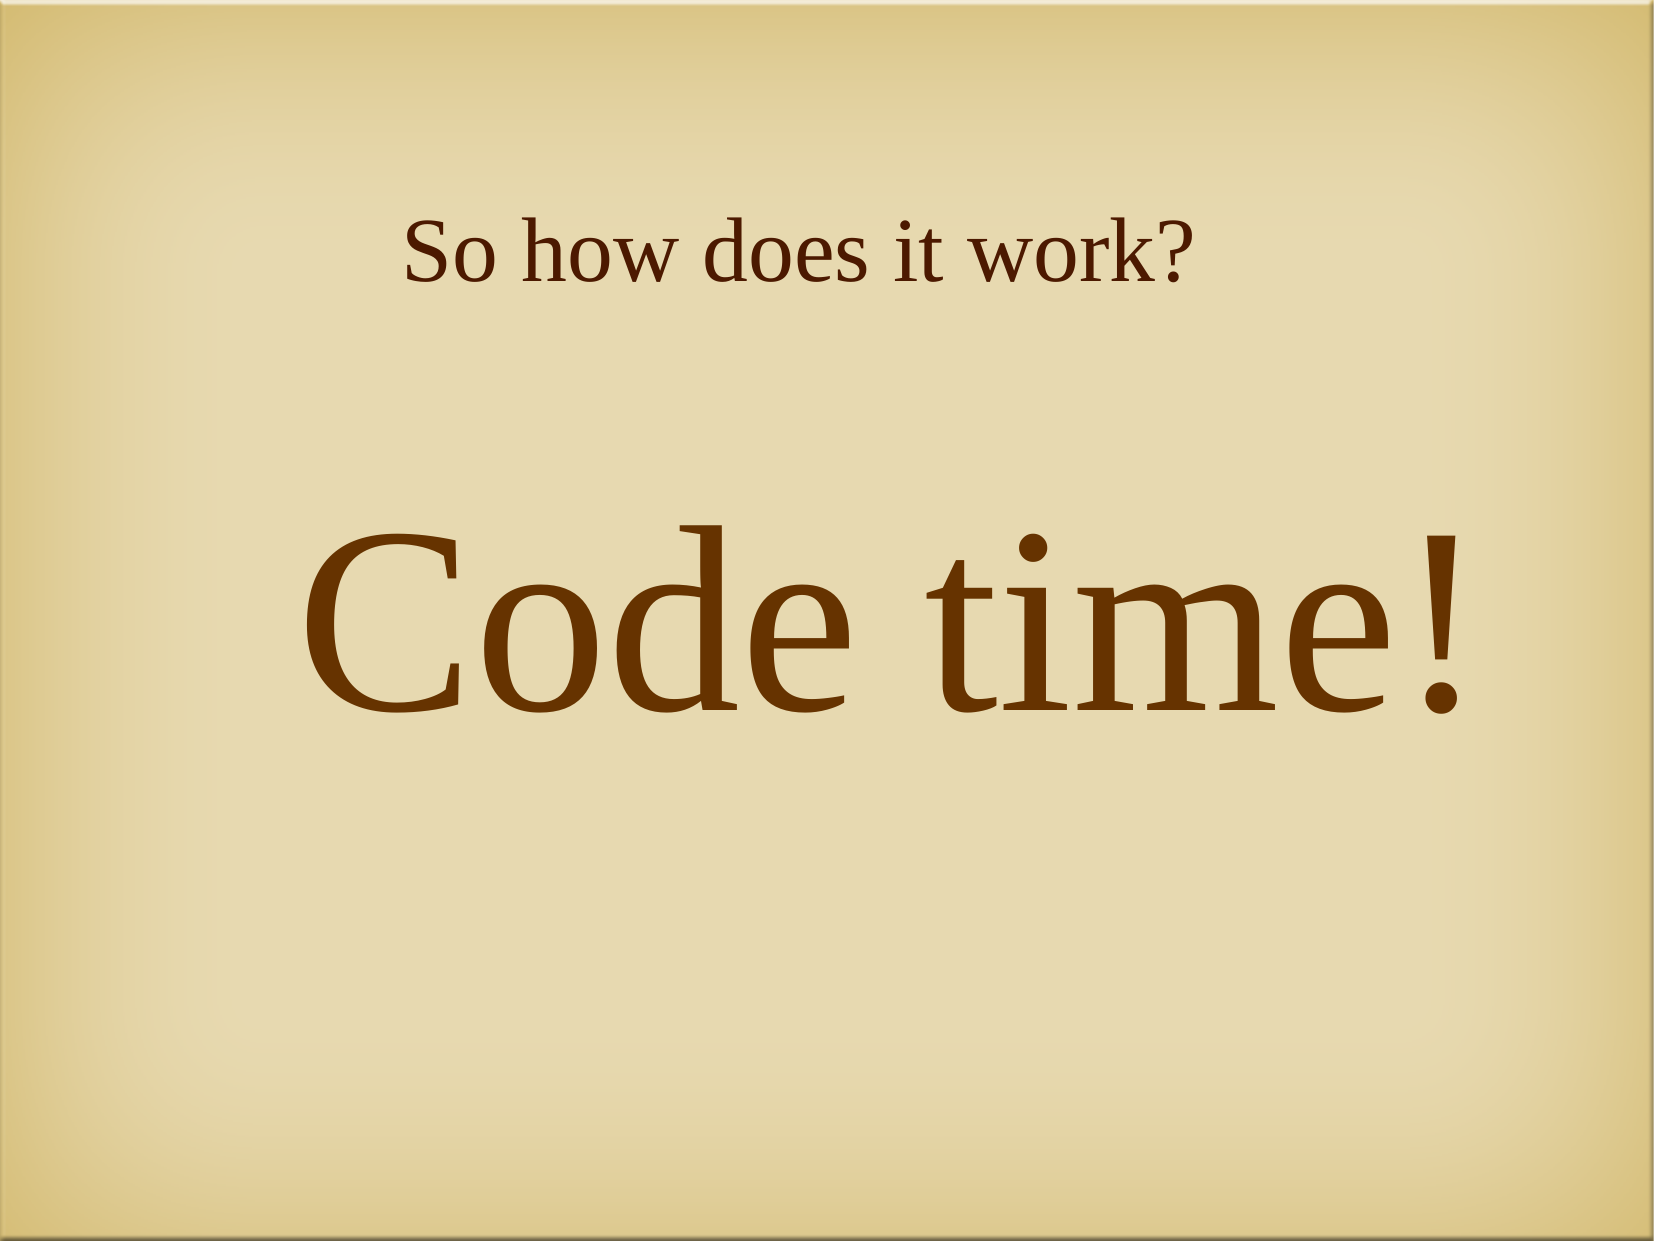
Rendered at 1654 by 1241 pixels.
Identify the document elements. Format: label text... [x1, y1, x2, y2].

list Code time! [120, 472, 1533, 768]
picture [0, 0, 1654, 1241]
title So how does it work? [93, 147, 1506, 355]
